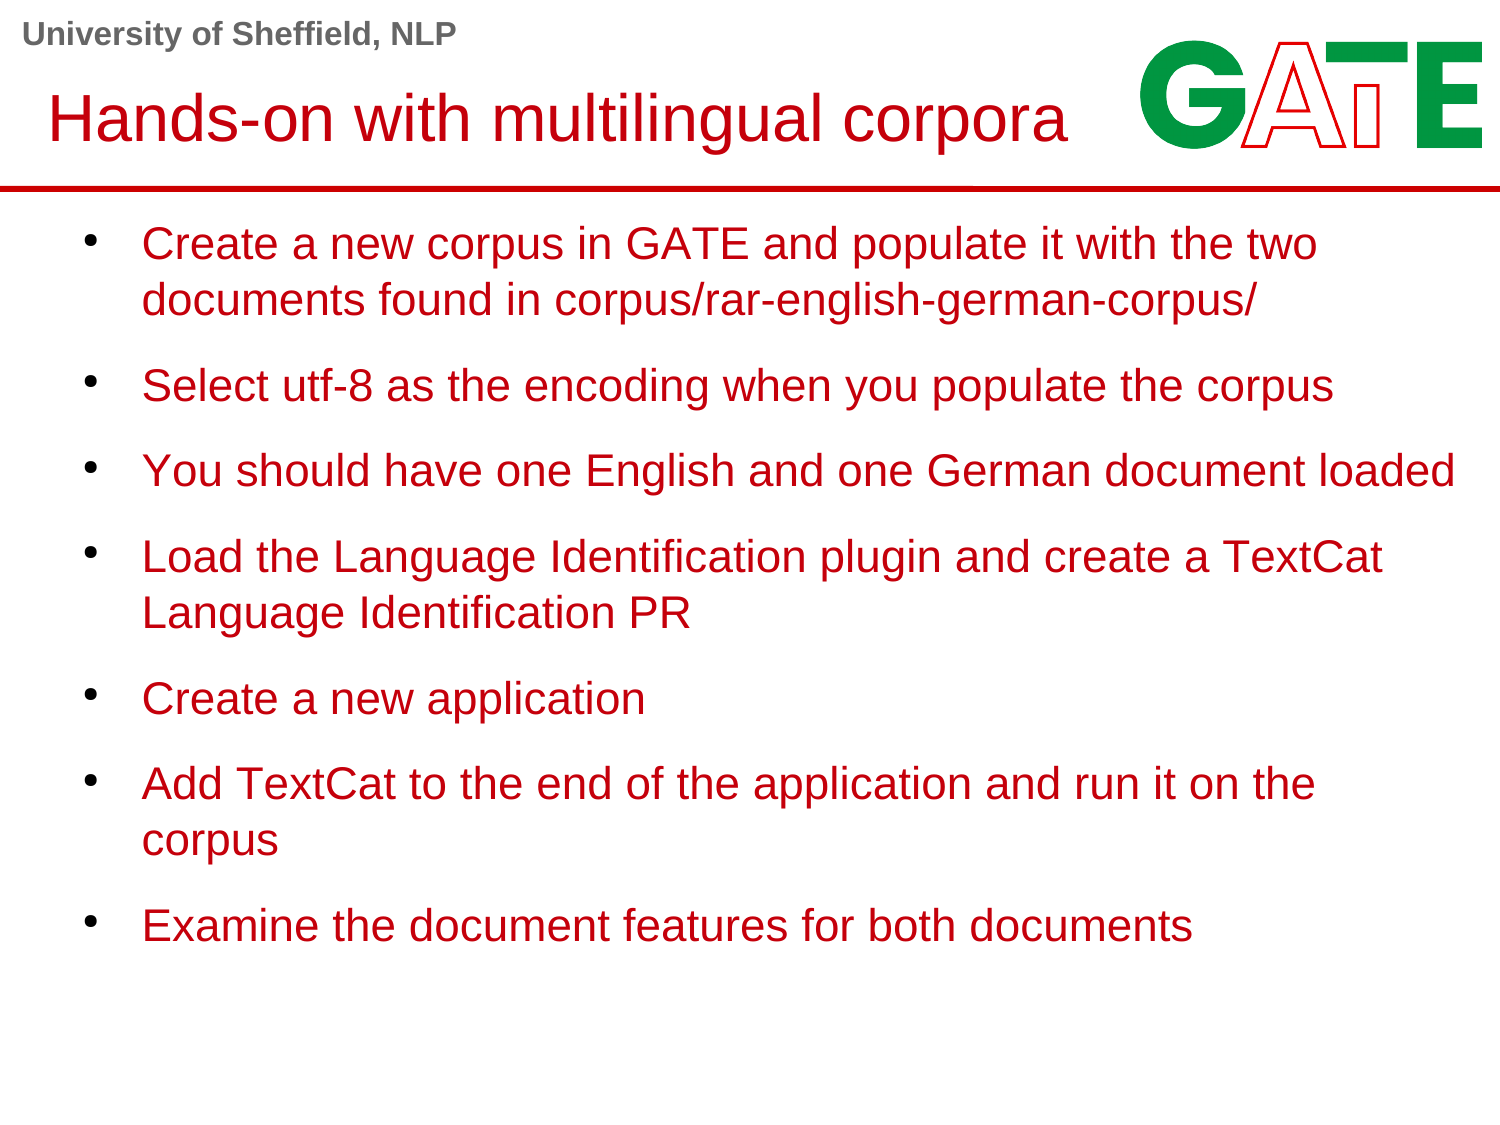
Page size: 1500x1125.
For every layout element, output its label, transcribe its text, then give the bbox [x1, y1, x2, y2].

list Create a new corpus in GATE and populate it with the two documents found in corpus/rar-english-german-corpus/ Select utf-8 as the encoding when you populate the corpus You should have one English and one German document loaded Load the Language Identification plugin and create a TextCat Language Identification PR Create a new application Add TextCat to the end of the application and run it on the corpus Examine the document features for both documents [82, 212, 1465, 1063]
title Hands-on with multilingual corpora [47, 66, 1241, 173]
picture [1133, 23, 1489, 166]
